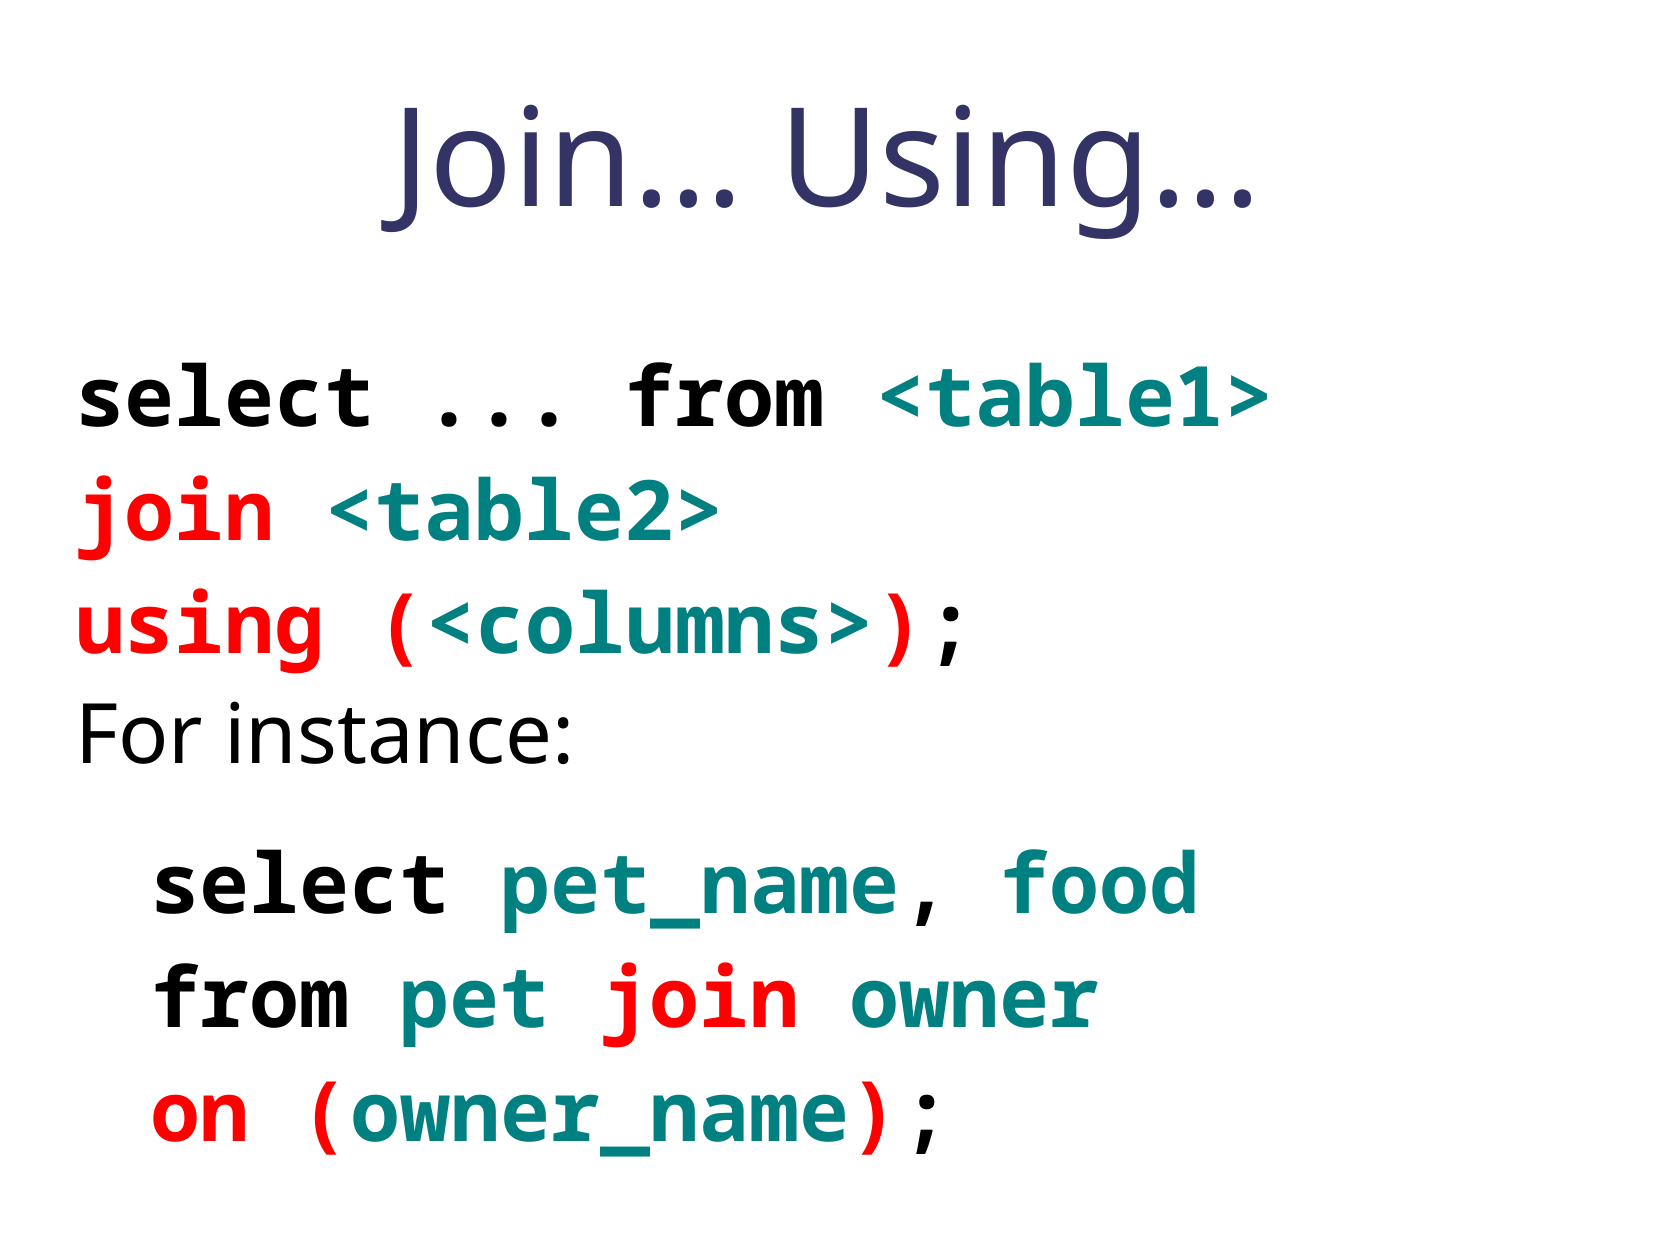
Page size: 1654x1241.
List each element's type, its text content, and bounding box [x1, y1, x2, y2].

title Join... Using... [82, 56, 1571, 250]
text_box select pet_name, food from pet join owner on (owner_name); [150, 865, 1654, 1114]
subtitle select ... from <table1> join <table2> using (<columns>); [75, 337, 1613, 626]
text_box For instance: [75, 675, 1654, 865]
